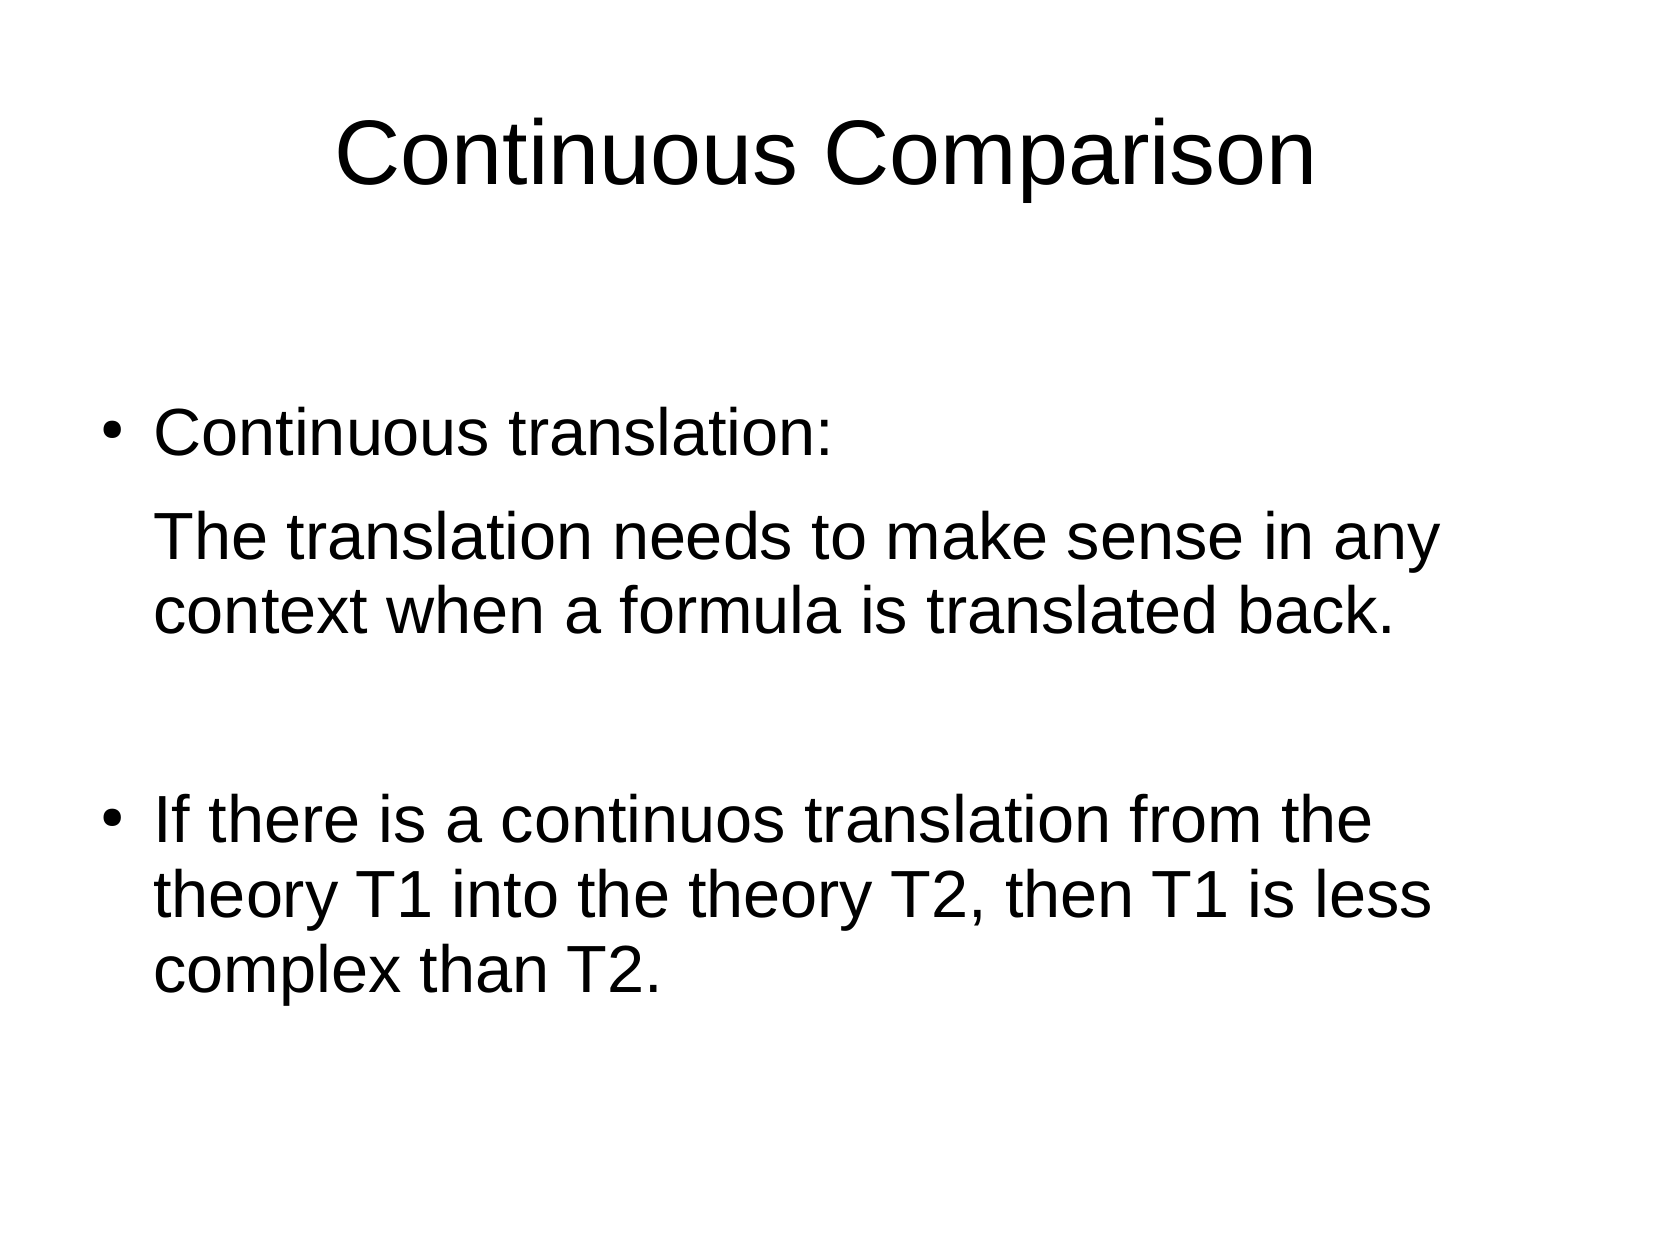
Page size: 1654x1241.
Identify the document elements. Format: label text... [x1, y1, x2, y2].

list Continuous translation: The translation needs to make sense in any context when a formula is translated back. If there is a continuos translation from the theory T1 into the theory T2, then T1 is less complex than T2. [82, 290, 1571, 1010]
title Continuous Comparison [82, 49, 1571, 257]
